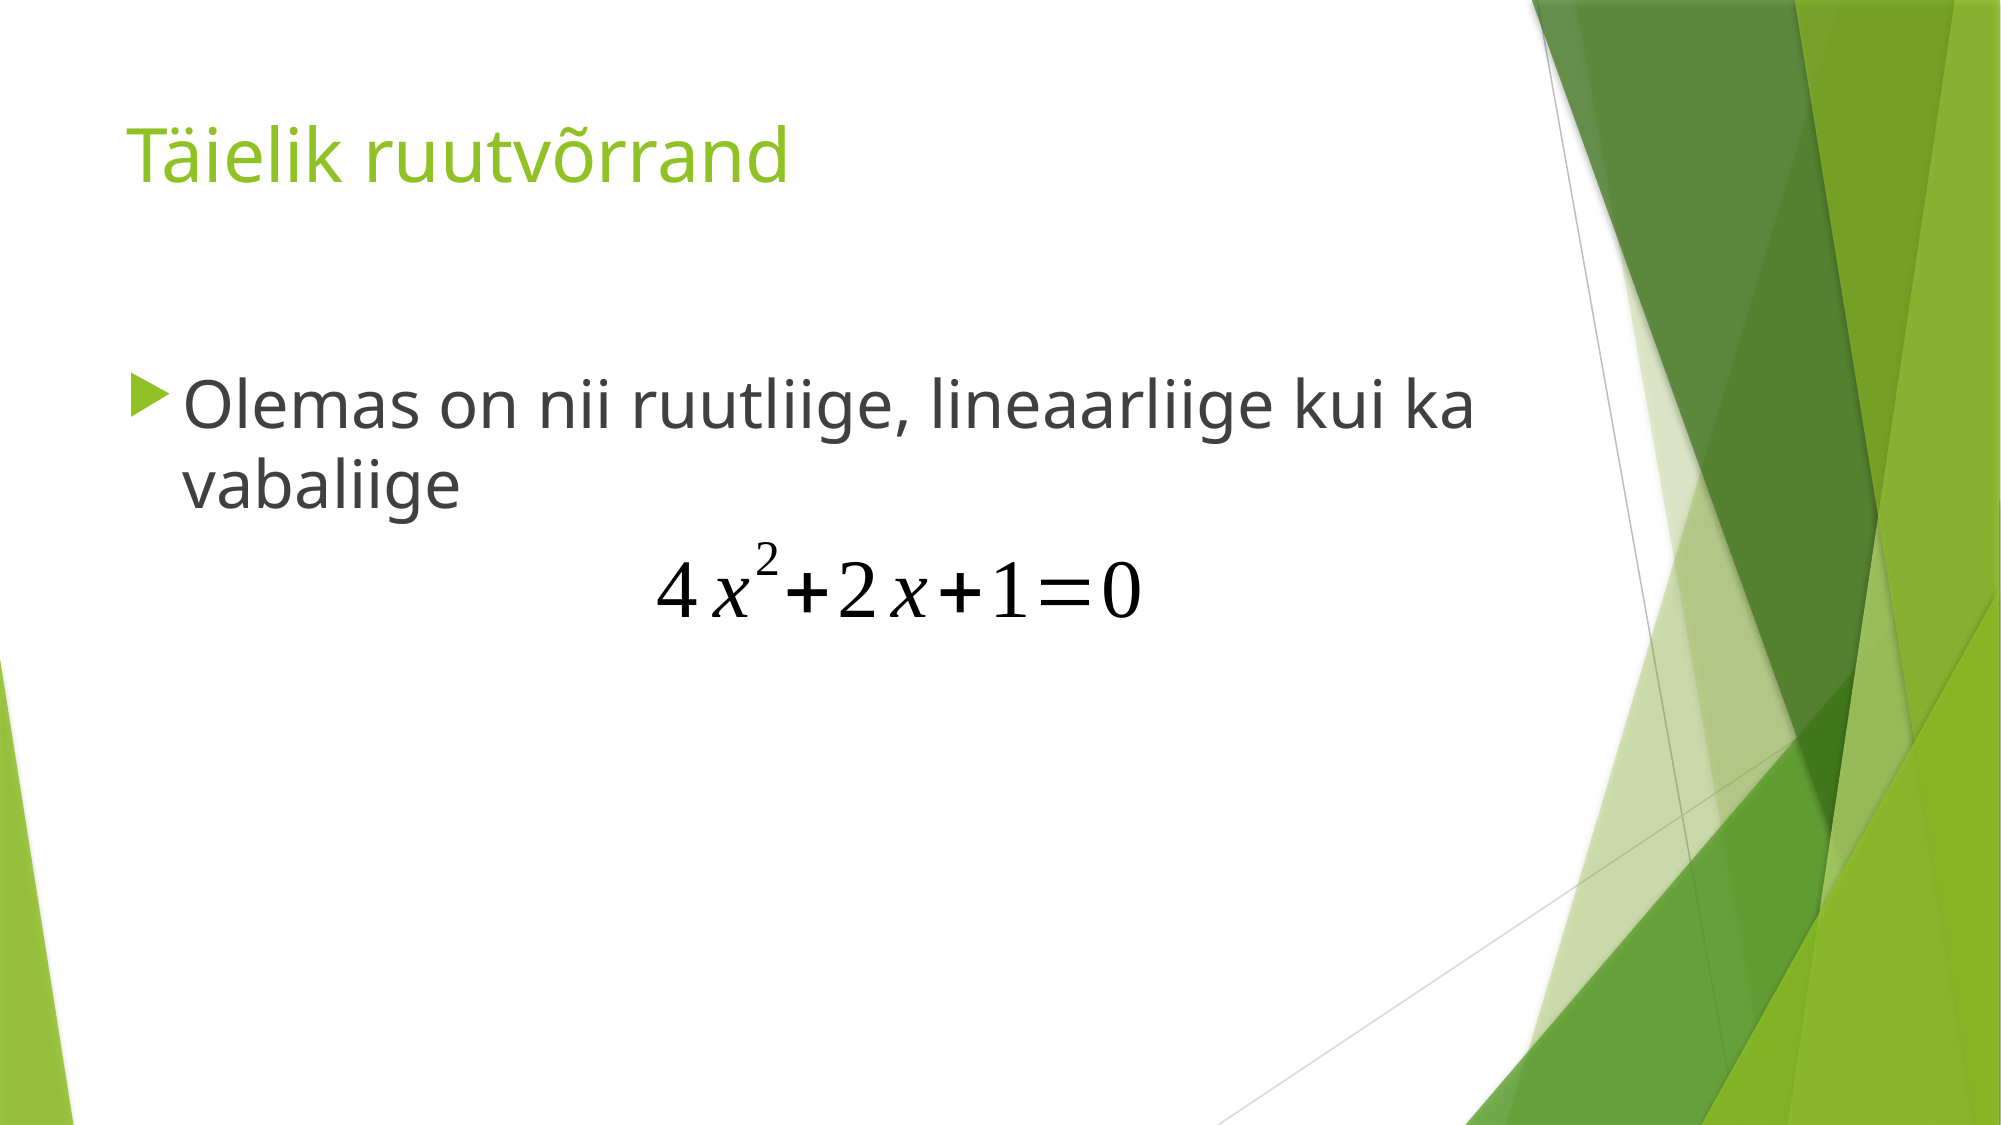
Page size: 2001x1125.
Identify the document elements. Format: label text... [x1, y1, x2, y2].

list Olemas on nii ruutliige, lineaarliige kui ka vabaliige [111, 354, 1522, 992]
title Täielik ruutvõrrand [111, 99, 1522, 317]
chart [647, 531, 1150, 636]
